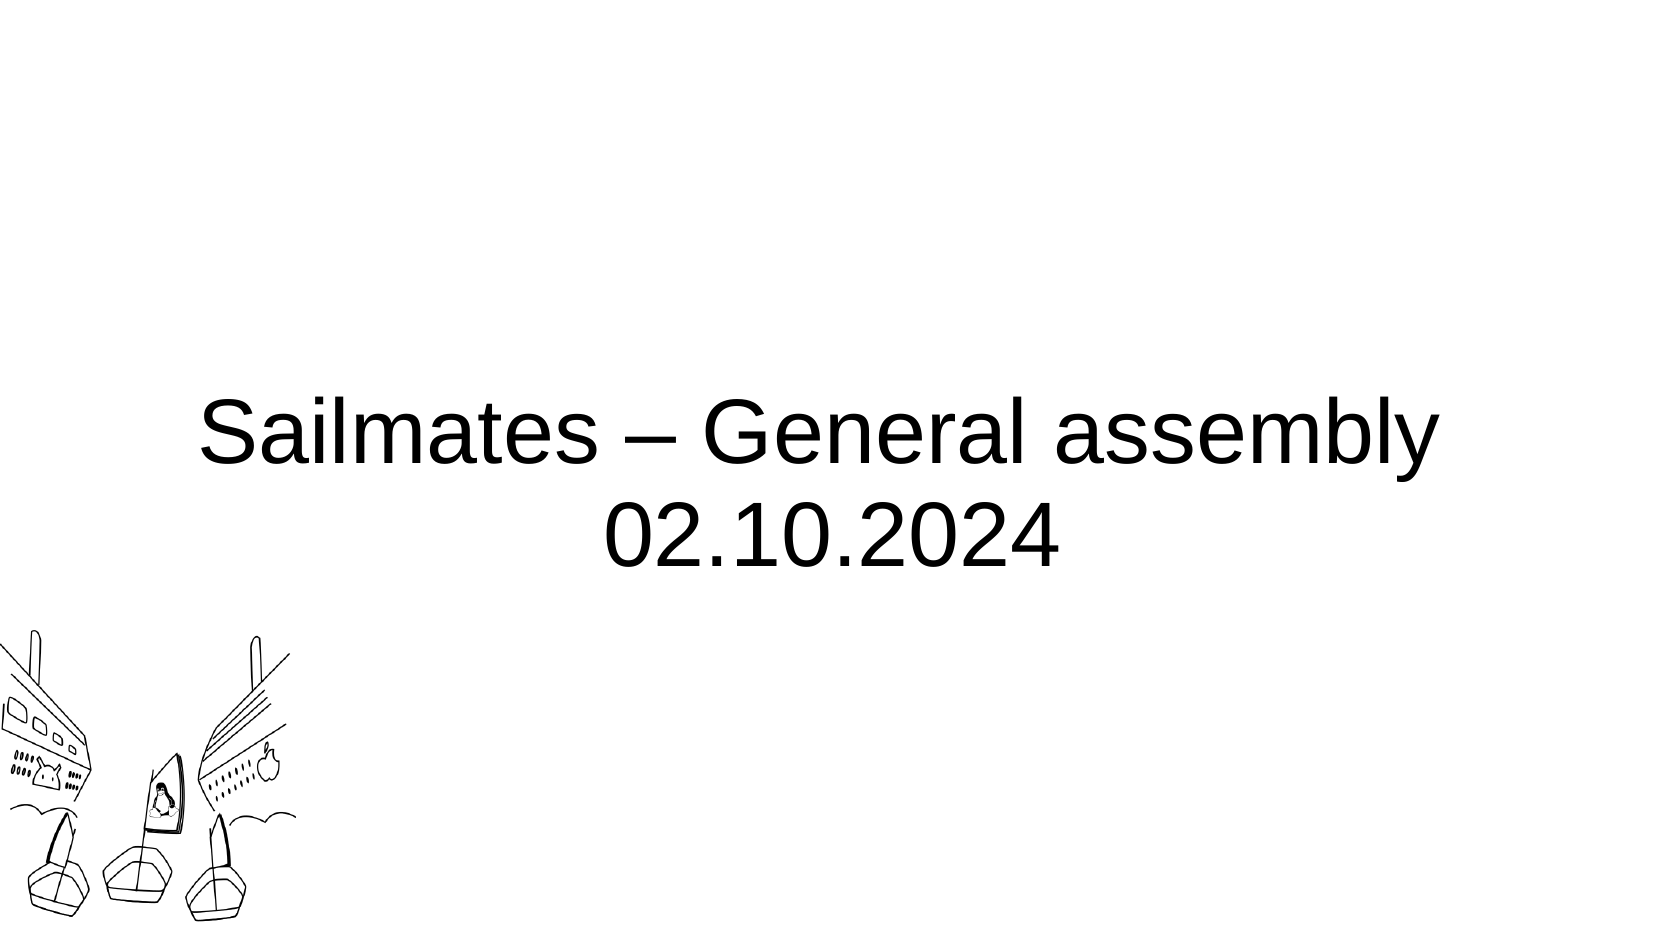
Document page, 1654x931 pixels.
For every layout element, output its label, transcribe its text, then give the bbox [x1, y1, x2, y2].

picture [0, 622, 296, 931]
title Sailmates – General assembly 02.10.2024 [88, 380, 1577, 586]
